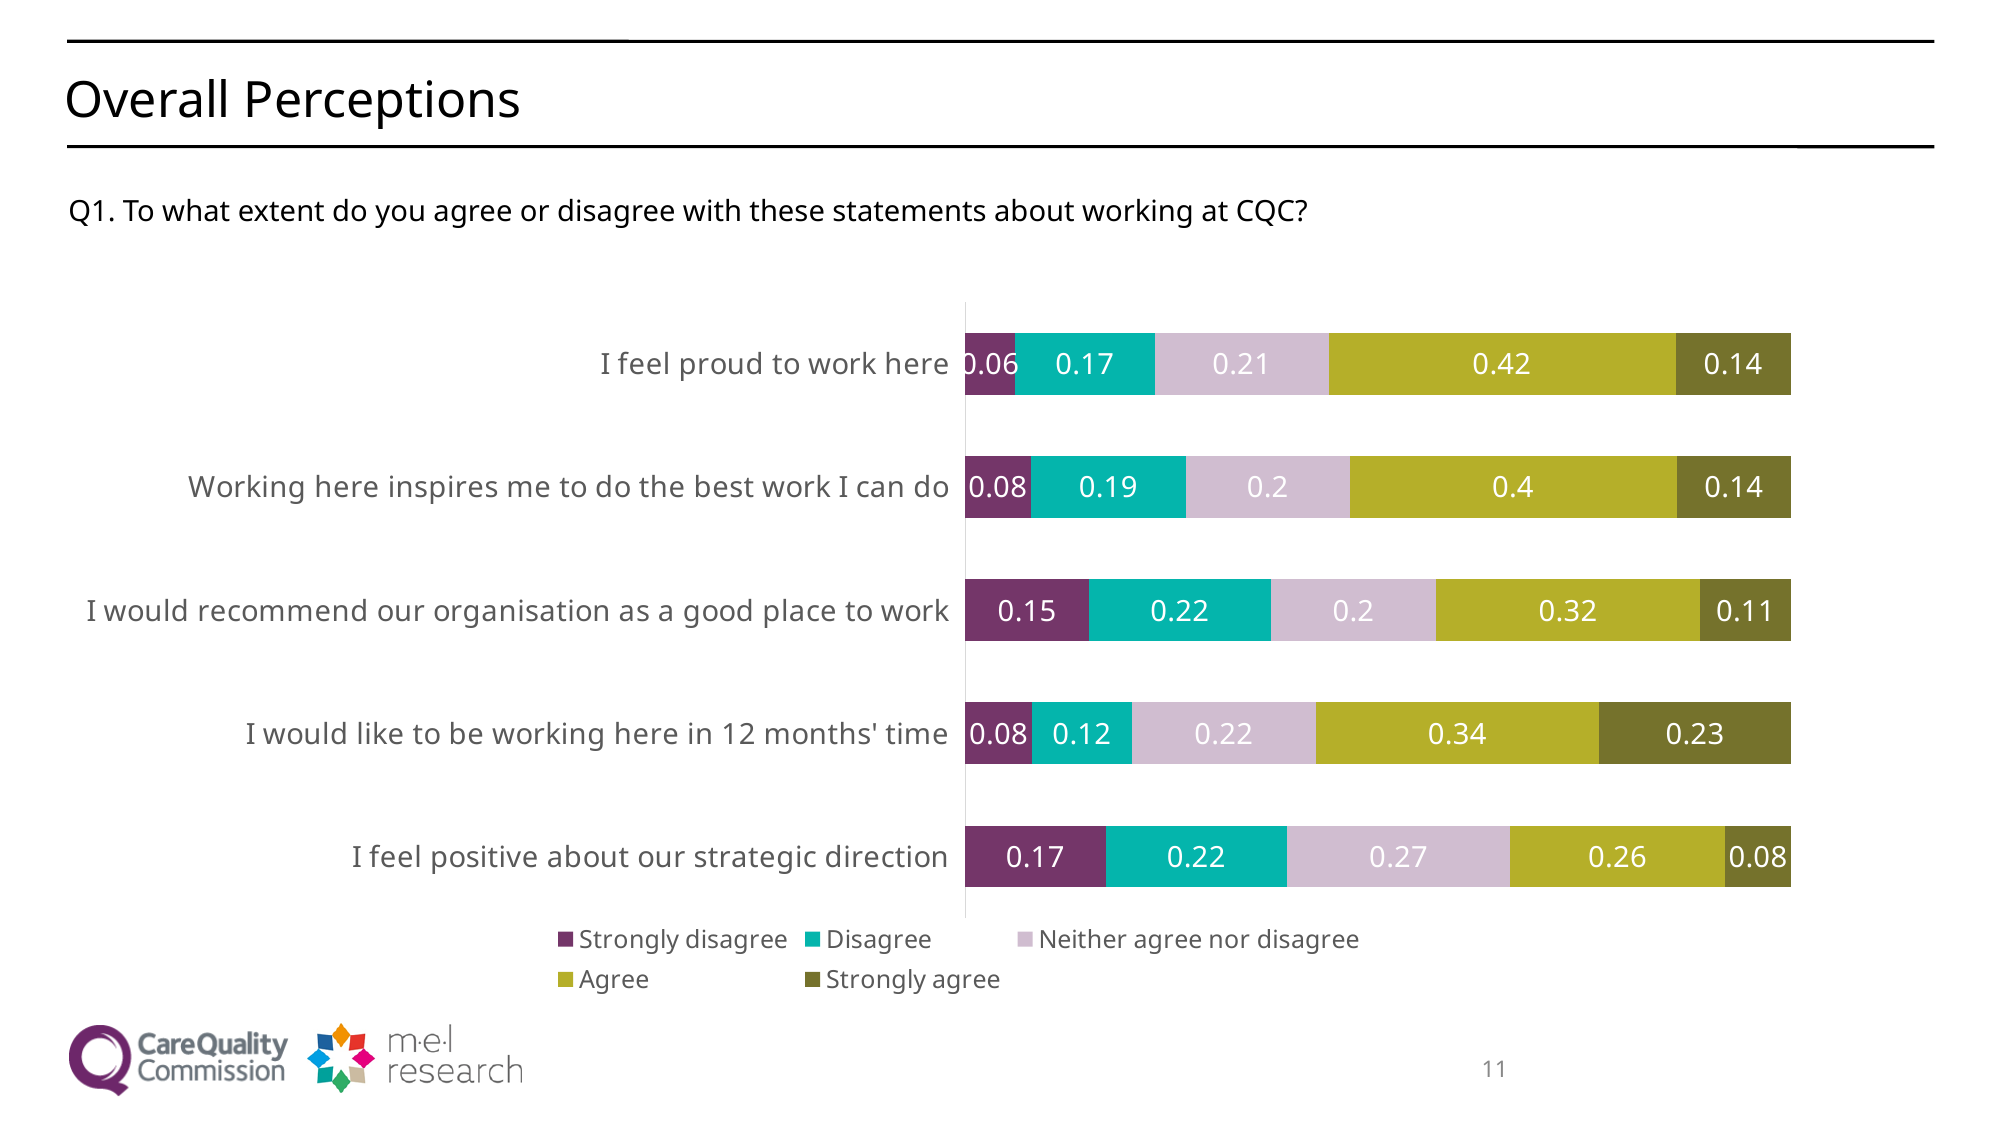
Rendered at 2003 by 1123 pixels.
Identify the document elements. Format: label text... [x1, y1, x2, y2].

title Overall Perceptions [64, 48, 1932, 136]
text_box Q1. To what extent do you agree or disagree with these statements about working at CQC? [68, 184, 1586, 227]
chart [73, 277, 1846, 1003]
picture [307, 1023, 522, 1093]
slide_number 11 [1466, 1039, 1934, 1100]
picture [67, 1023, 291, 1099]
